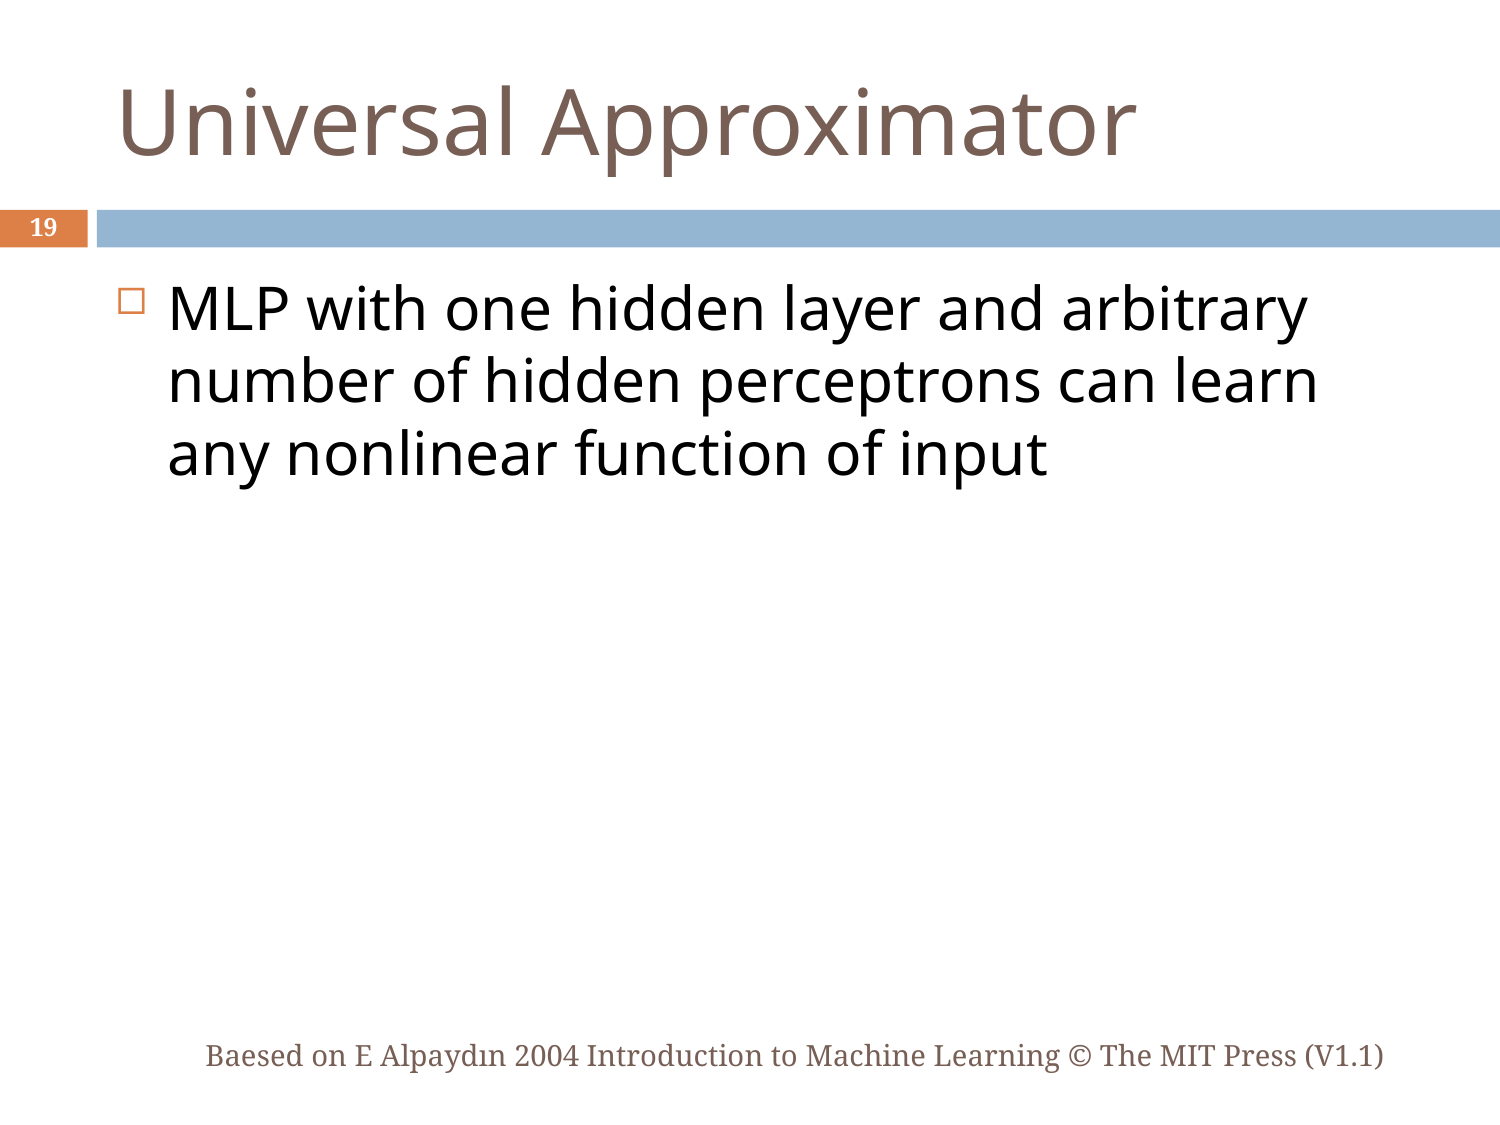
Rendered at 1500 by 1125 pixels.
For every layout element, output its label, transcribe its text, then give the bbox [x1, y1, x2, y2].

text_box <number> [0, 208, 88, 249]
title Universal Approximator [100, 37, 1438, 201]
list MLP with one hidden layer and arbitrary number of hidden perceptrons can learn any nonlinear function of input [100, 262, 1438, 1001]
text_box Baesed on E Alpaydın 2004 Introduction to Machine Learning © The MIT Press (V1.1) [99, 1025, 1400, 1085]
